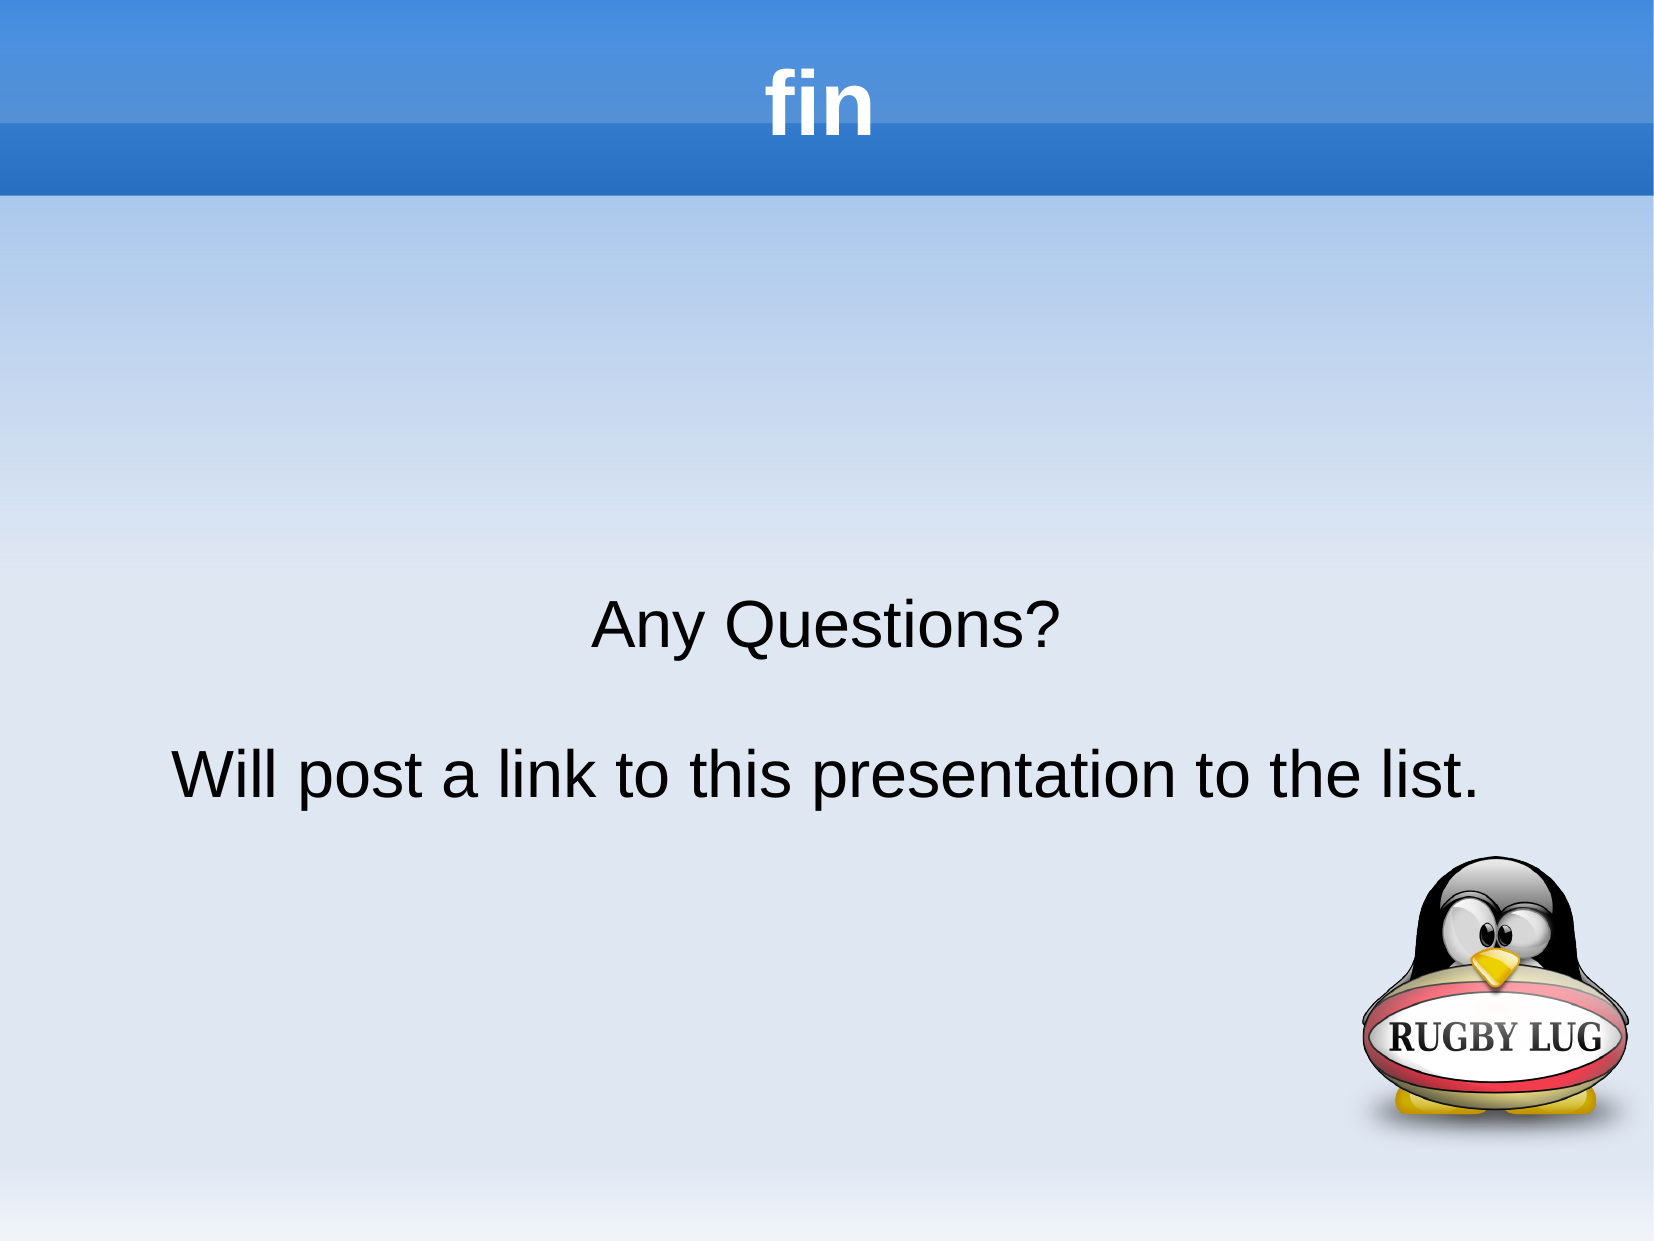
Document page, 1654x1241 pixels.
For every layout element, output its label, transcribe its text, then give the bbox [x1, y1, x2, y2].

title fin [76, 7, 1565, 200]
subtitle Any Questions? Will post a link to this presentation to the list. [82, 297, 1571, 1102]
picture [0, 0, 1654, 1241]
